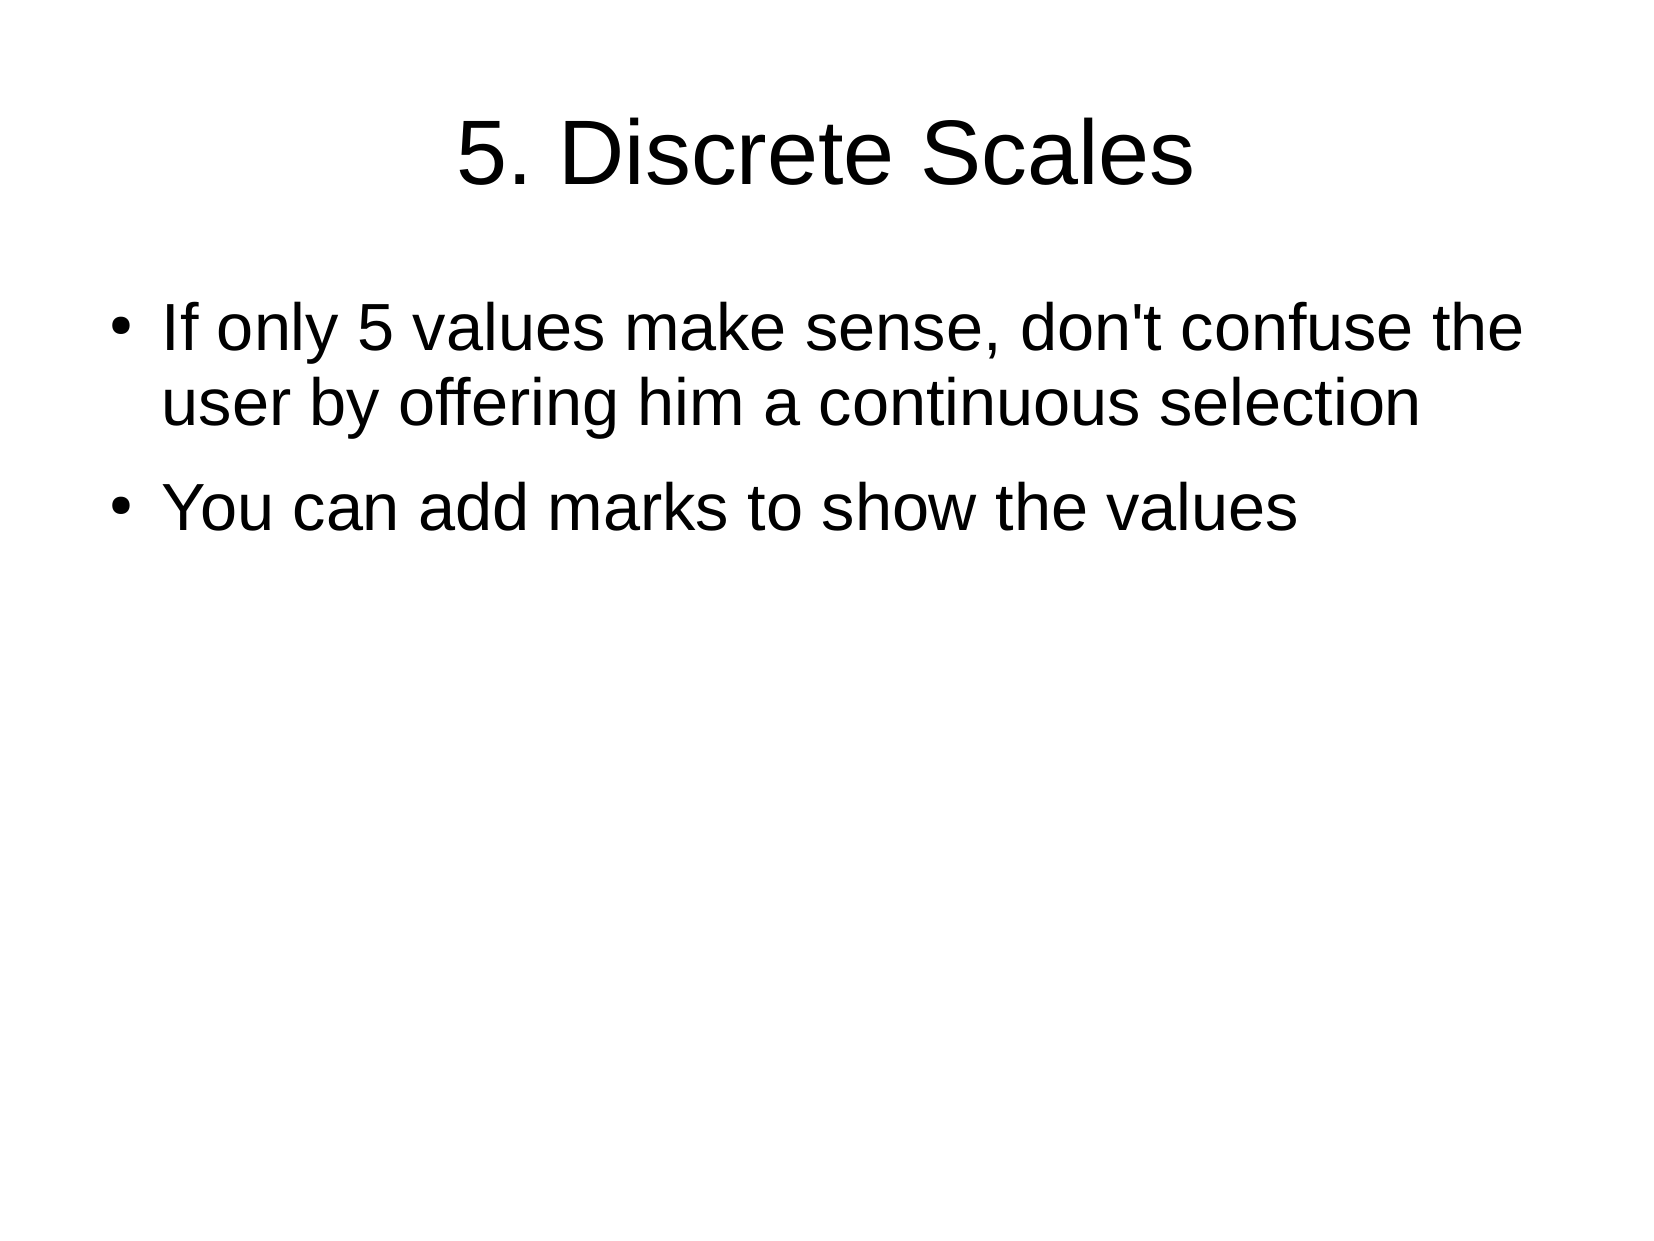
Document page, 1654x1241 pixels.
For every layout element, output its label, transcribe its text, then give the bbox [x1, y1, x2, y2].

title 5. Discrete Scales [82, 49, 1571, 257]
subtitle If only 5 values make sense, don't confuse the user by offering him a continuous selection You can add marks to show the values [91, 290, 1563, 1010]
